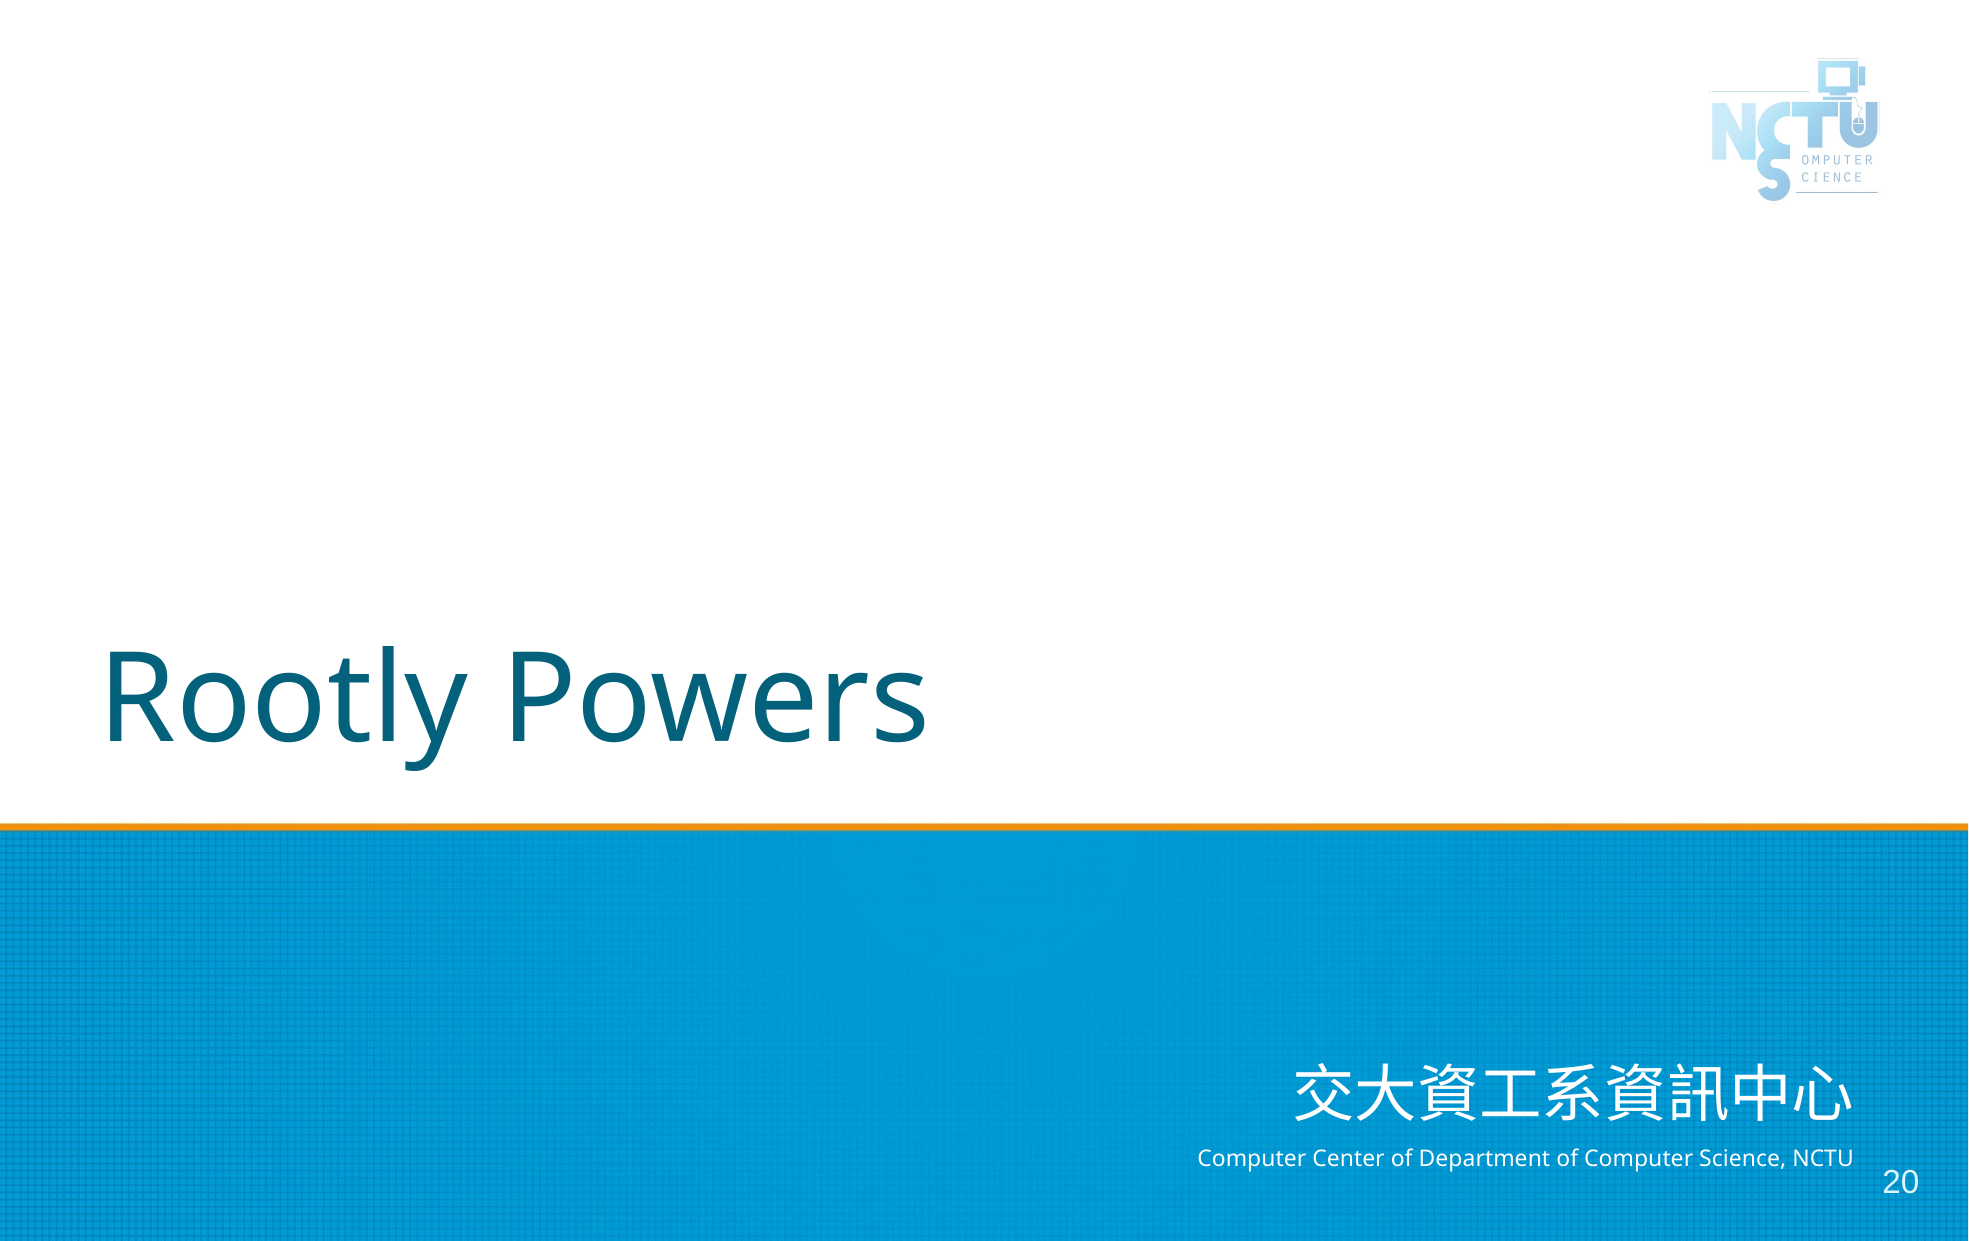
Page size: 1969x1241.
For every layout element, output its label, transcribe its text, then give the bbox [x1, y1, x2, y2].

title Rootly Powers [98, 559, 1870, 767]
picture [0, 0, 1969, 832]
slide_number <number> [1841, 1145, 1960, 1241]
